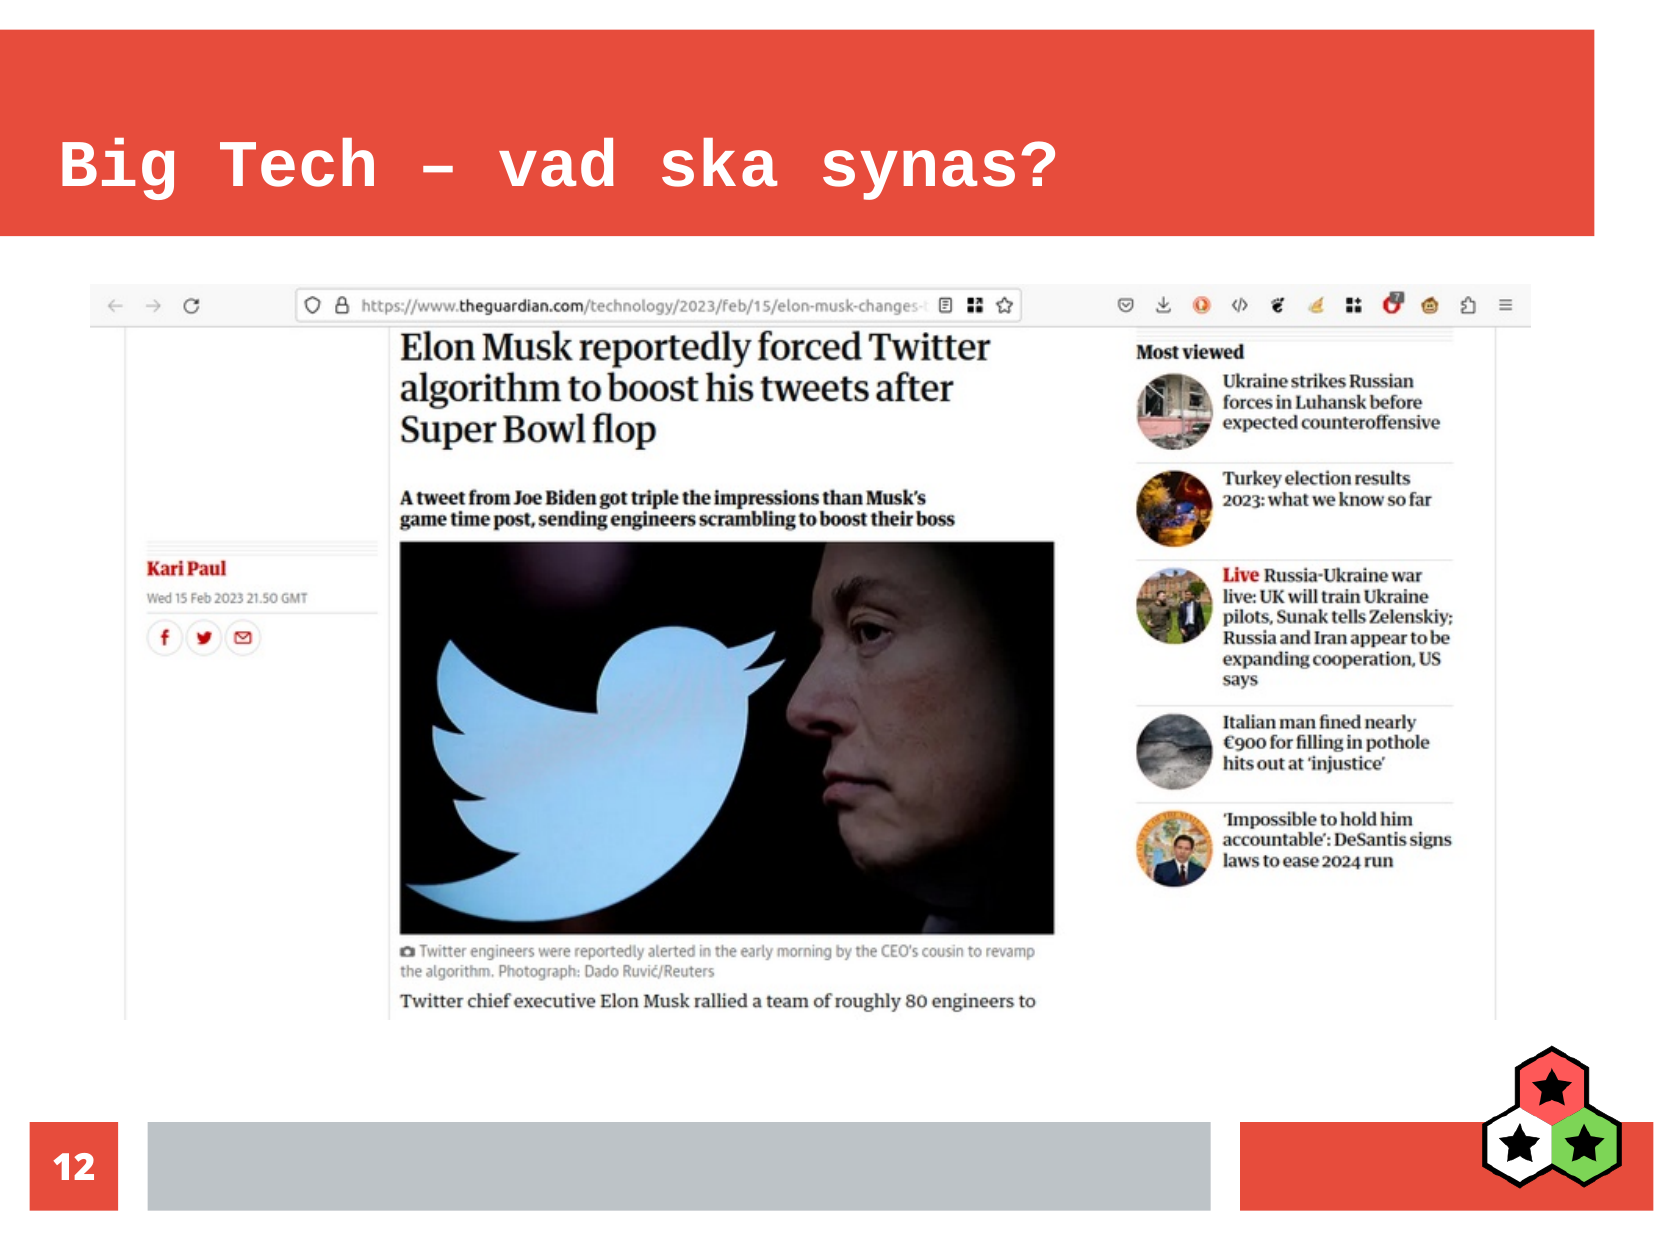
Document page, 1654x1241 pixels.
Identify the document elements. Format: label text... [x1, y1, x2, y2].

title Big Tech – vad ska synas? [59, 59, 1595, 207]
picture [1463, 1028, 1640, 1205]
picture [90, 284, 1531, 1020]
